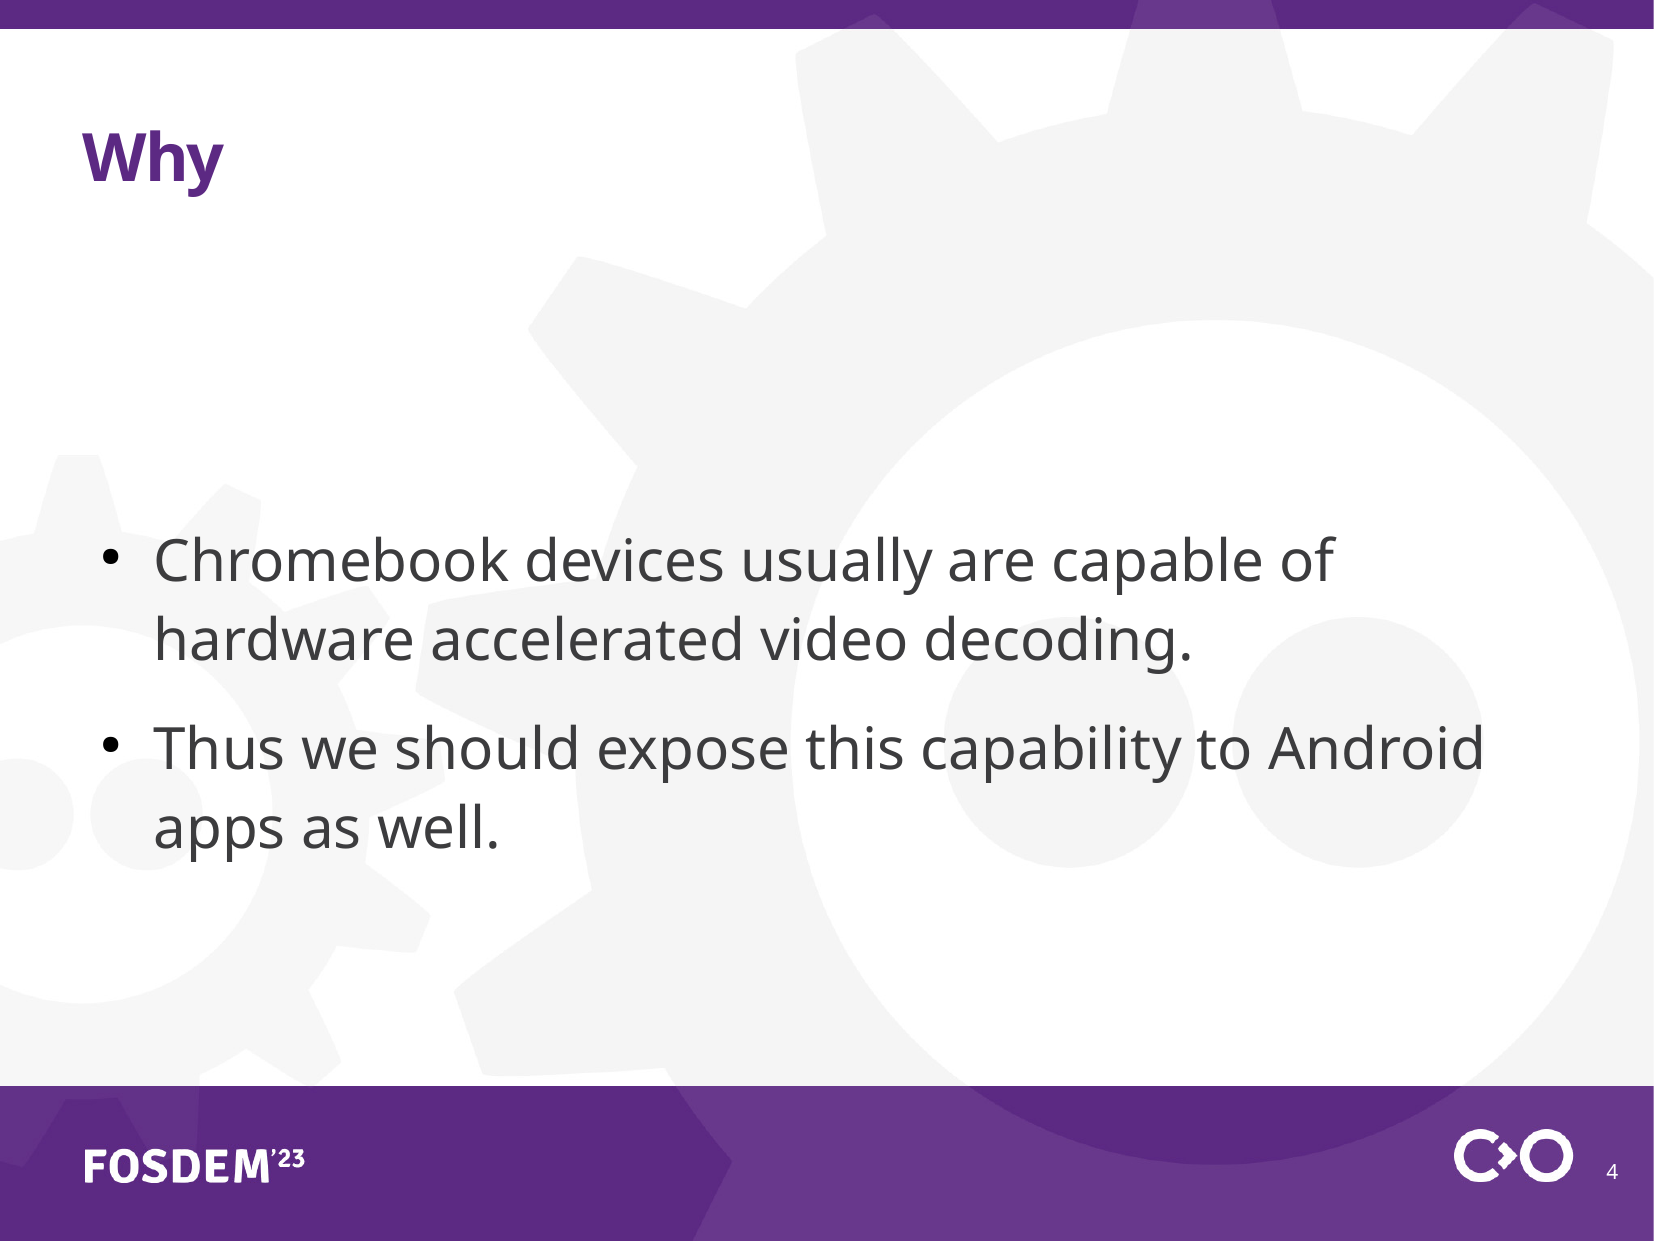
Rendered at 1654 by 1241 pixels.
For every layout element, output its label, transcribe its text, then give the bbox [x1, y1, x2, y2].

list Chromebook devices usually are capable of hardware accelerated video decoding. Thus we should expose this capability to Android apps as well. [82, 224, 1571, 1052]
title Why [82, 47, 1571, 201]
picture [0, 0, 1654, 1241]
